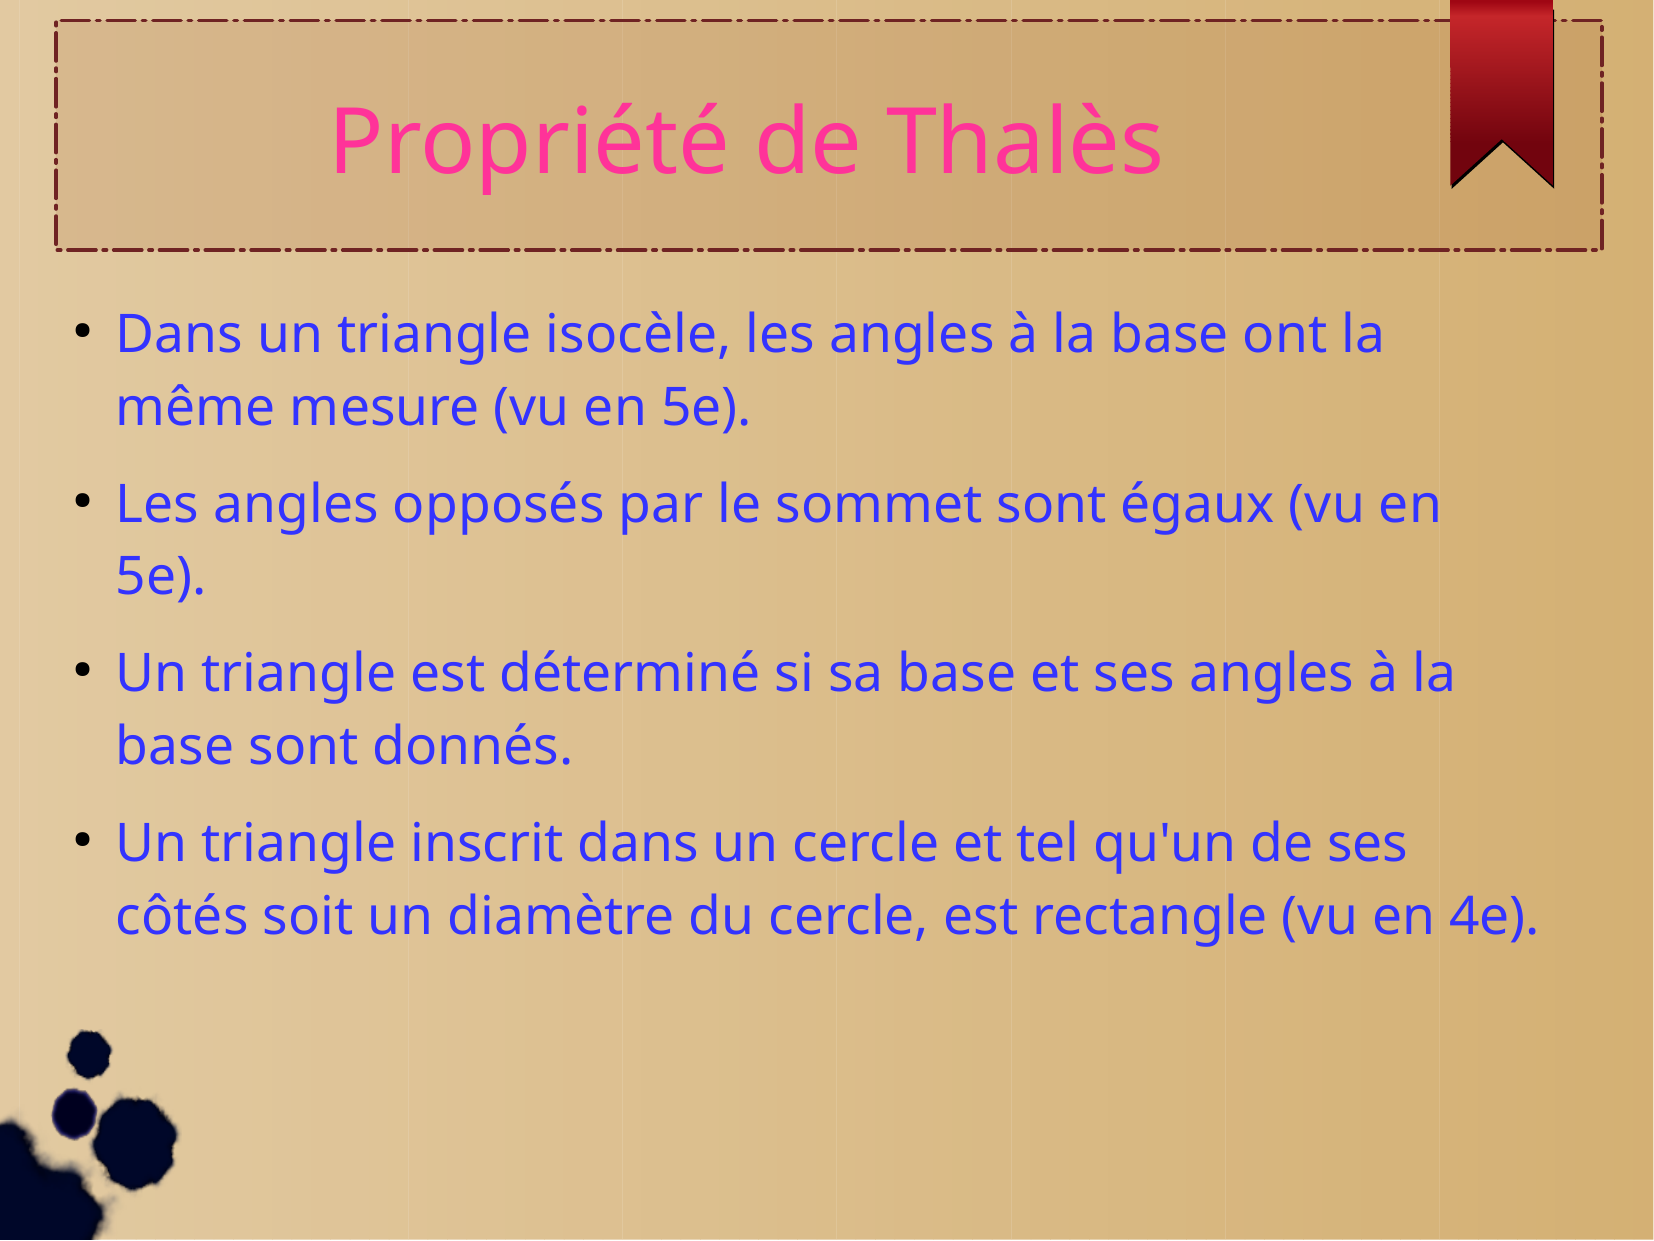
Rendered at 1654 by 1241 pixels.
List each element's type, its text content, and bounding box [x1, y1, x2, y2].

title Propriété de Thalès [82, 0, 1412, 295]
list Dans un triangle isocèle, les angles à la base ont la même mesure (vu en 5e). Les angles opposés par le sommet sont égaux (vu en 5e). Un triangle est déterminé si sa base et ses angles à la base sont donnés. Un triangle inscrit dans un cercle et tel qu'un de ses côtés soit un diamètre du cercle, est rectangle (vu en 4e). [59, 295, 1548, 1015]
